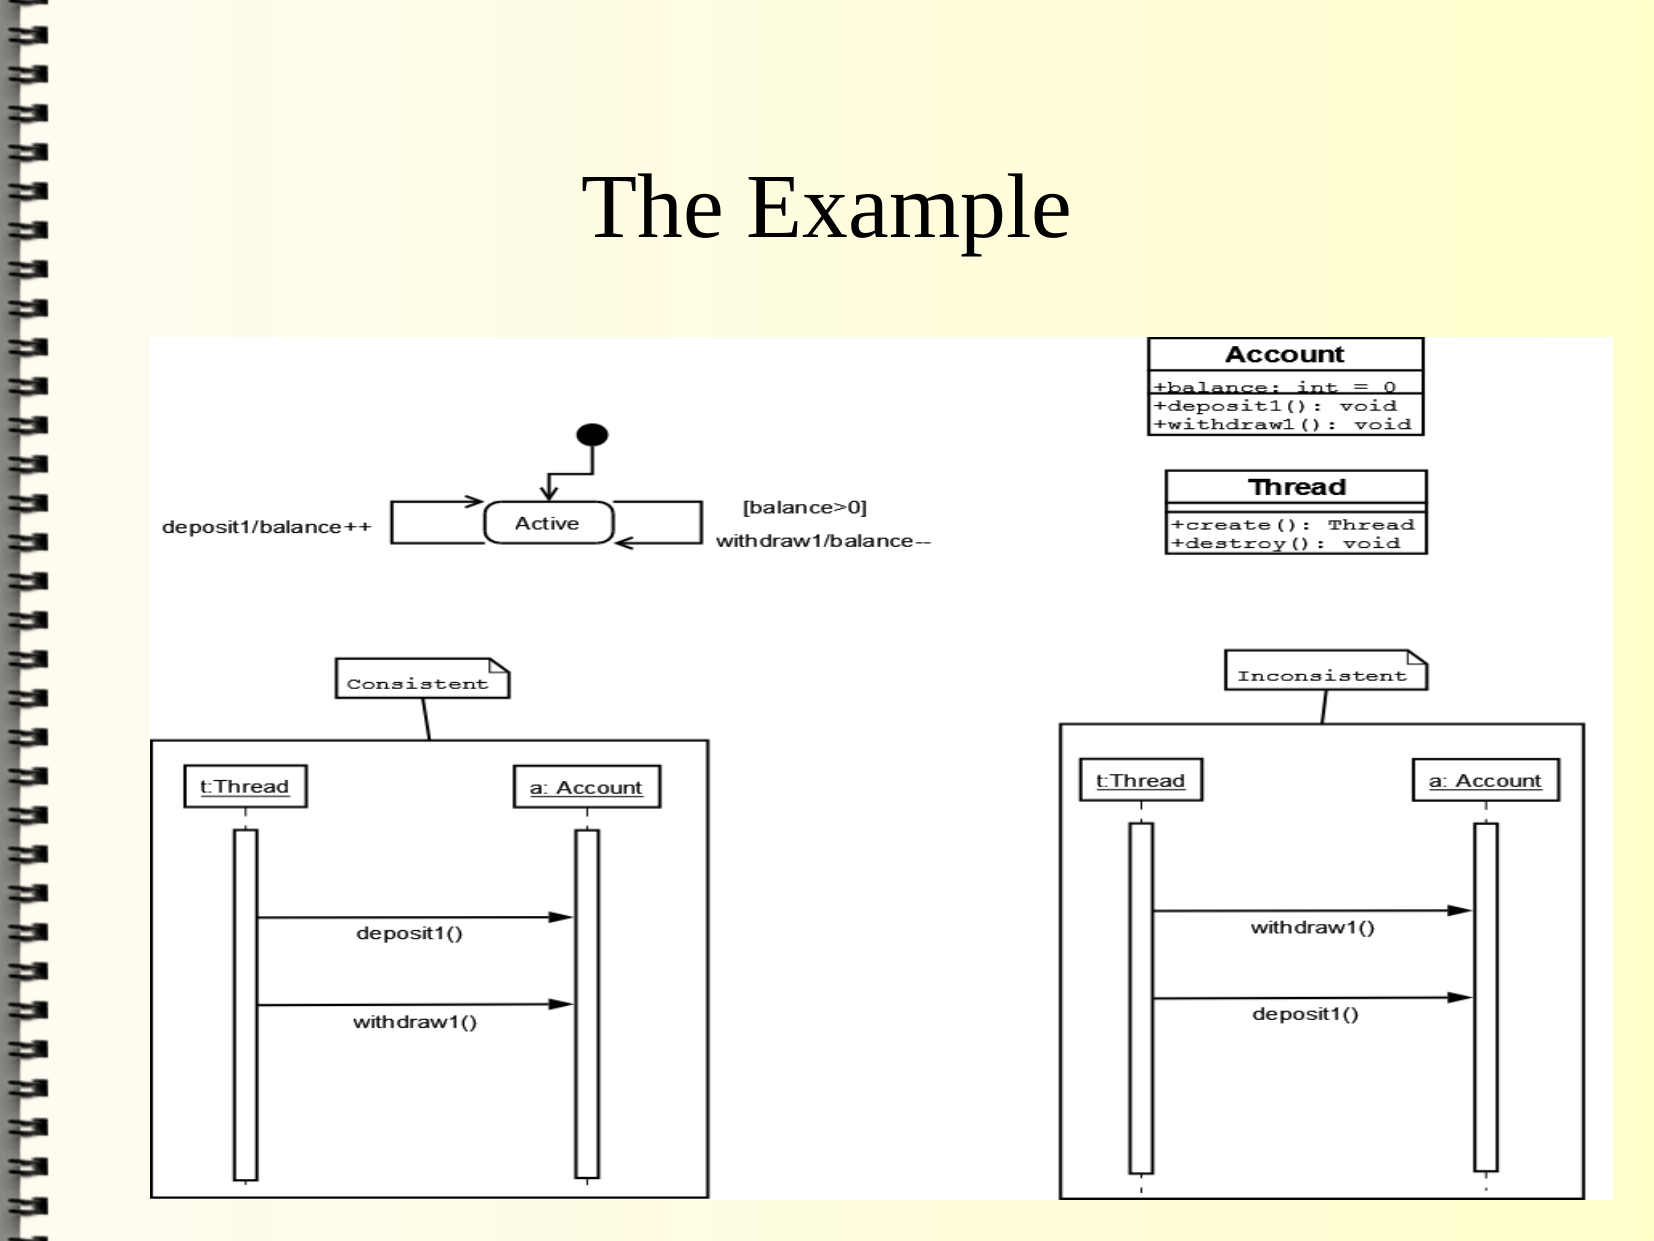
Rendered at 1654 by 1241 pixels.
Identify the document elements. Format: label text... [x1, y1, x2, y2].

picture [150, 337, 1613, 1201]
title The Example [121, 102, 1534, 311]
picture [0, 0, 1654, 1241]
